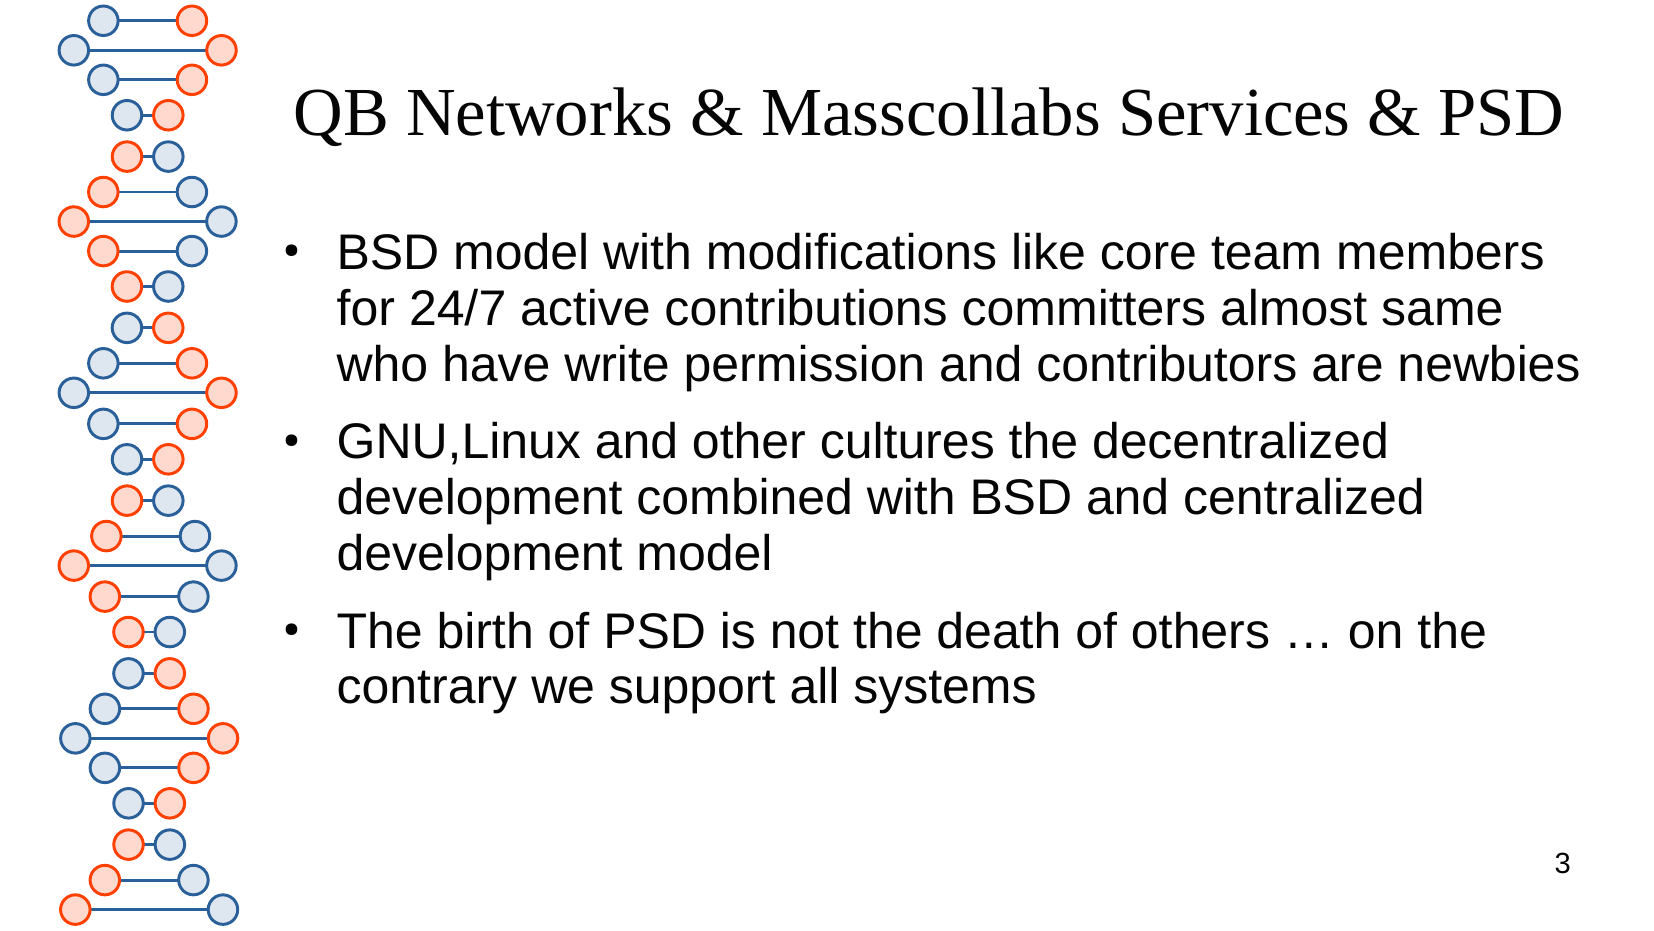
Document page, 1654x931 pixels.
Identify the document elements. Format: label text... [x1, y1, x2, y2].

title QB Networks & Masscollabs Services & PSD [265, 35, 1595, 189]
list BSD model with modifications like core team members for 24/7 active contributions committers almost same who have write permission and contributors are newbies GNU,Linux and other cultures the decentralized development combined with BSD and centralized development model The birth of PSD is not the death of others … on the contrary we support all systems [265, 224, 1595, 764]
